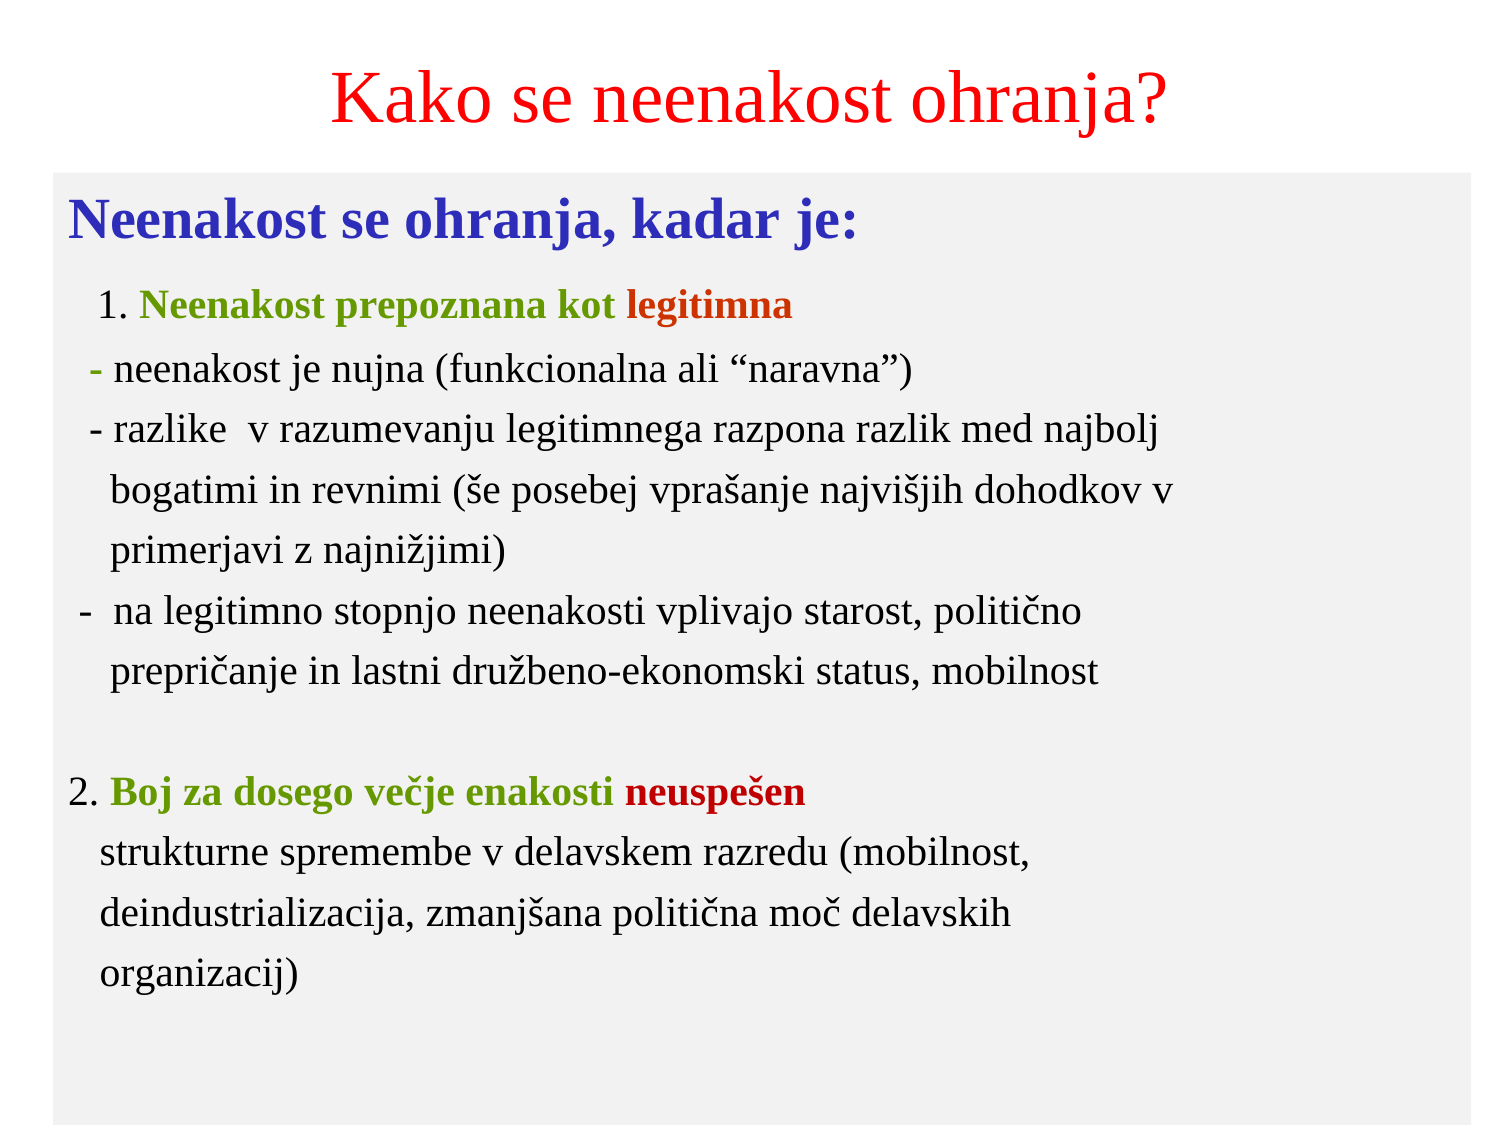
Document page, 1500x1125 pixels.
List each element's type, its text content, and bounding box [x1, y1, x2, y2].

title Kako se neenakost ohranja? [112, 40, 1388, 146]
text_box Neenakost se ohranja, kadar je: 1. Neenakost prepoznana kot legitimna - neenakost je nujna (funkcionalna ali “naravna”) - razlike v razumevanju legitimnega razpona razlik med najbolj bogatimi in revnimi (še posebej vprašanje najvišjih dohodkov v primerjavi z najnižjimi) - na legitimno stopnjo neenakosti vplivajo starost, politično prepričanje in lastni družbeno-ekonomski status, mobilnost 2. Boj za dosego večje enakosti neuspešen strukturne spremembe v delavskem razredu (mobilnost, deindustrializacija, zmanjšana politična moč delavskih organizacij) [53, 172, 1472, 1125]
